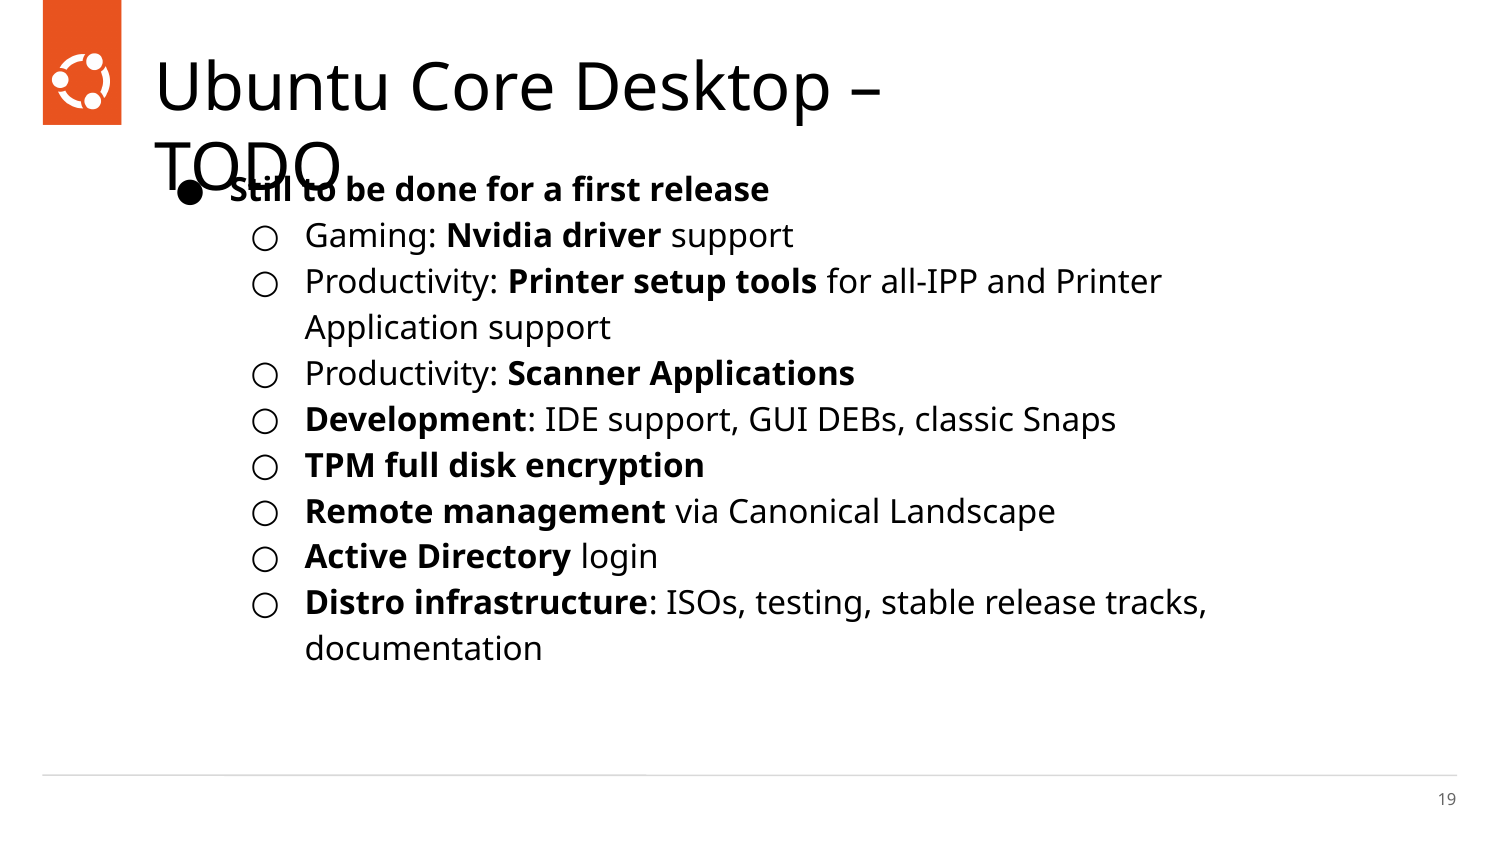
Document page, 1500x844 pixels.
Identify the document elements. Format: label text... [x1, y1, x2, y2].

slide_number <number> [1381, 773, 1472, 839]
title Ubuntu Core Desktop – TODO [154, 43, 1077, 126]
list Still to be done for a first release Gaming: Nvidia driver support Productivity: Printer setup tools for all-IPP and Printer Application support Productivity: Scanner Applications Development: IDE support, GUI DEBs, classic Snaps TPM full disk encryption Remote management via Canonical Landscape Active Directory login Distro infrastructure: ISOs, testing, stable release tracks, documentation [154, 162, 1343, 768]
